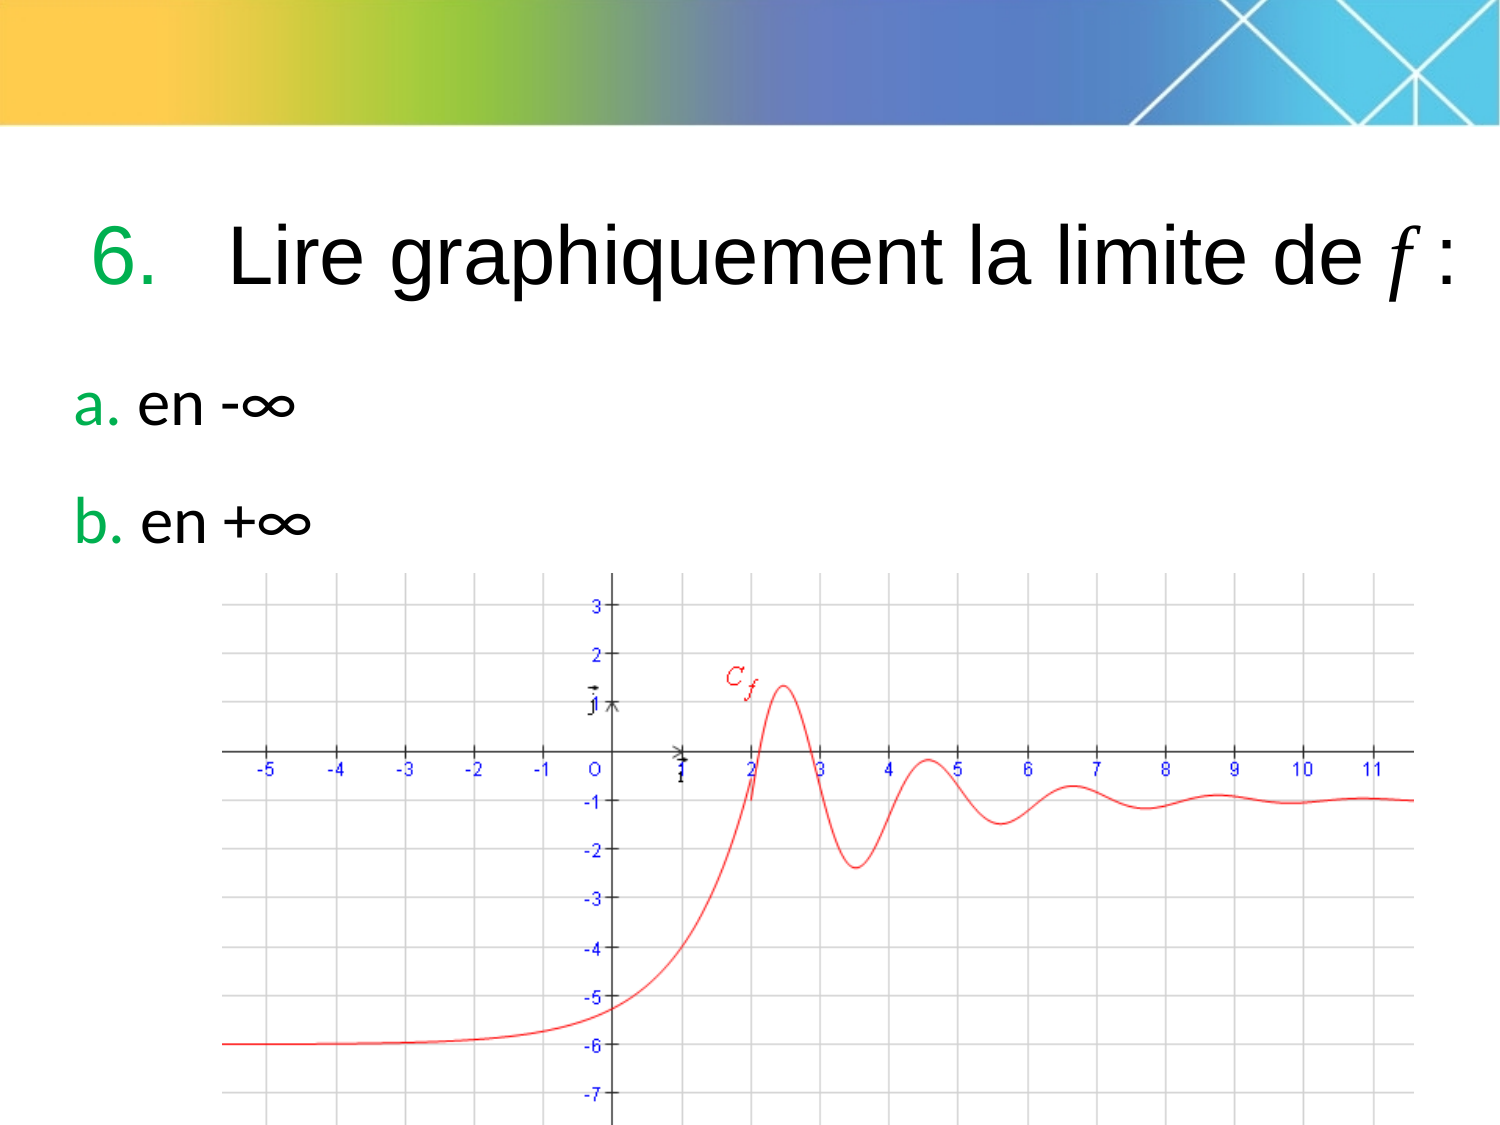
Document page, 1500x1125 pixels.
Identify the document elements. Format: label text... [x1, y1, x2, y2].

text_box a. en -∞ b. en +∞ [58, 351, 411, 682]
picture [0, 0, 1500, 127]
picture [222, 573, 1414, 1125]
text_box Lire graphiquement la limite de f : [75, 164, 1500, 338]
